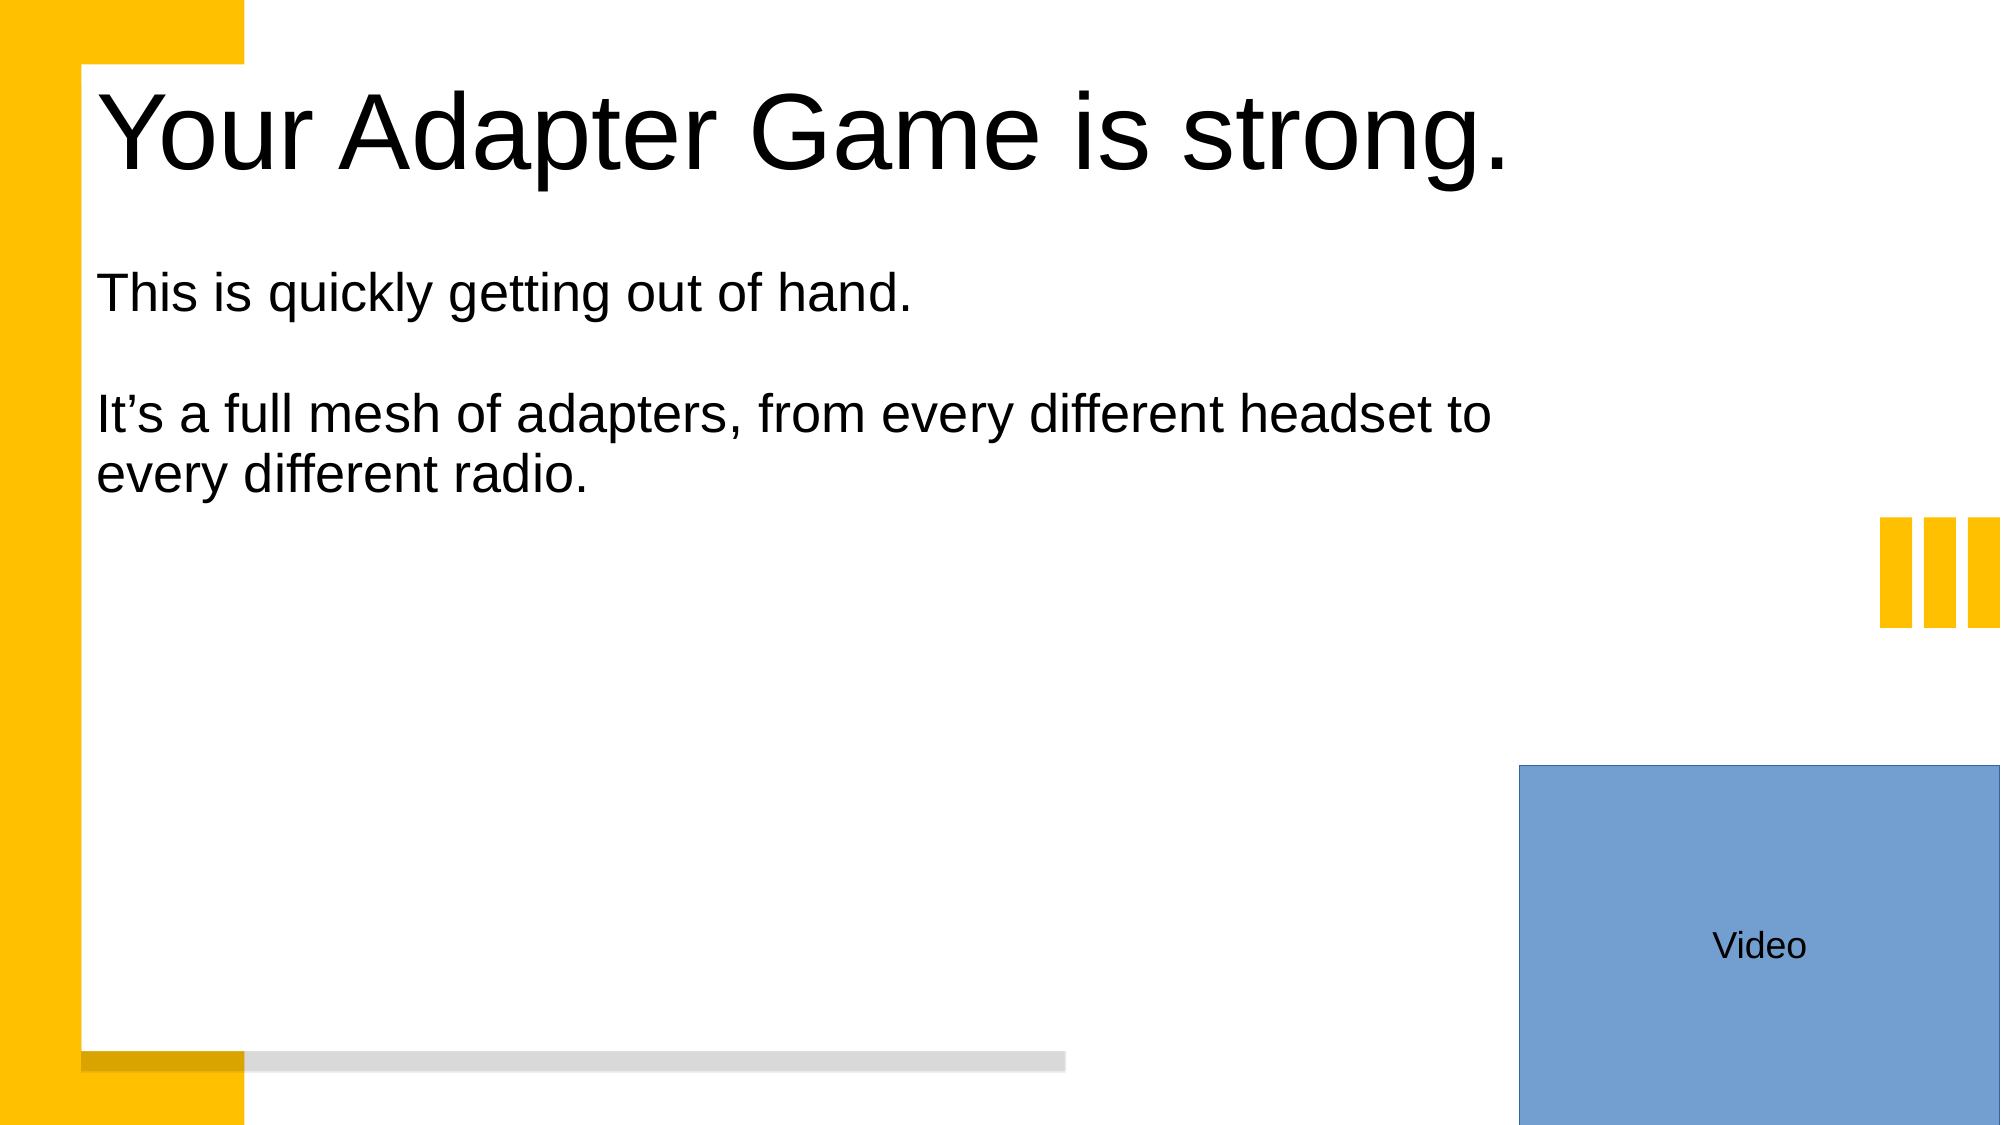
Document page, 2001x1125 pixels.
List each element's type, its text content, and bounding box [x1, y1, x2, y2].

text_box This is quickly getting out of hand. It’s a full mesh of adapters, from every different headset to every different radio. [81, 254, 1516, 1036]
text_box Your Adapter Game is strong. [81, 64, 1921, 201]
text_box [0, 0, 2000, 1125]
text_box Video [1519, 765, 2000, 1125]
